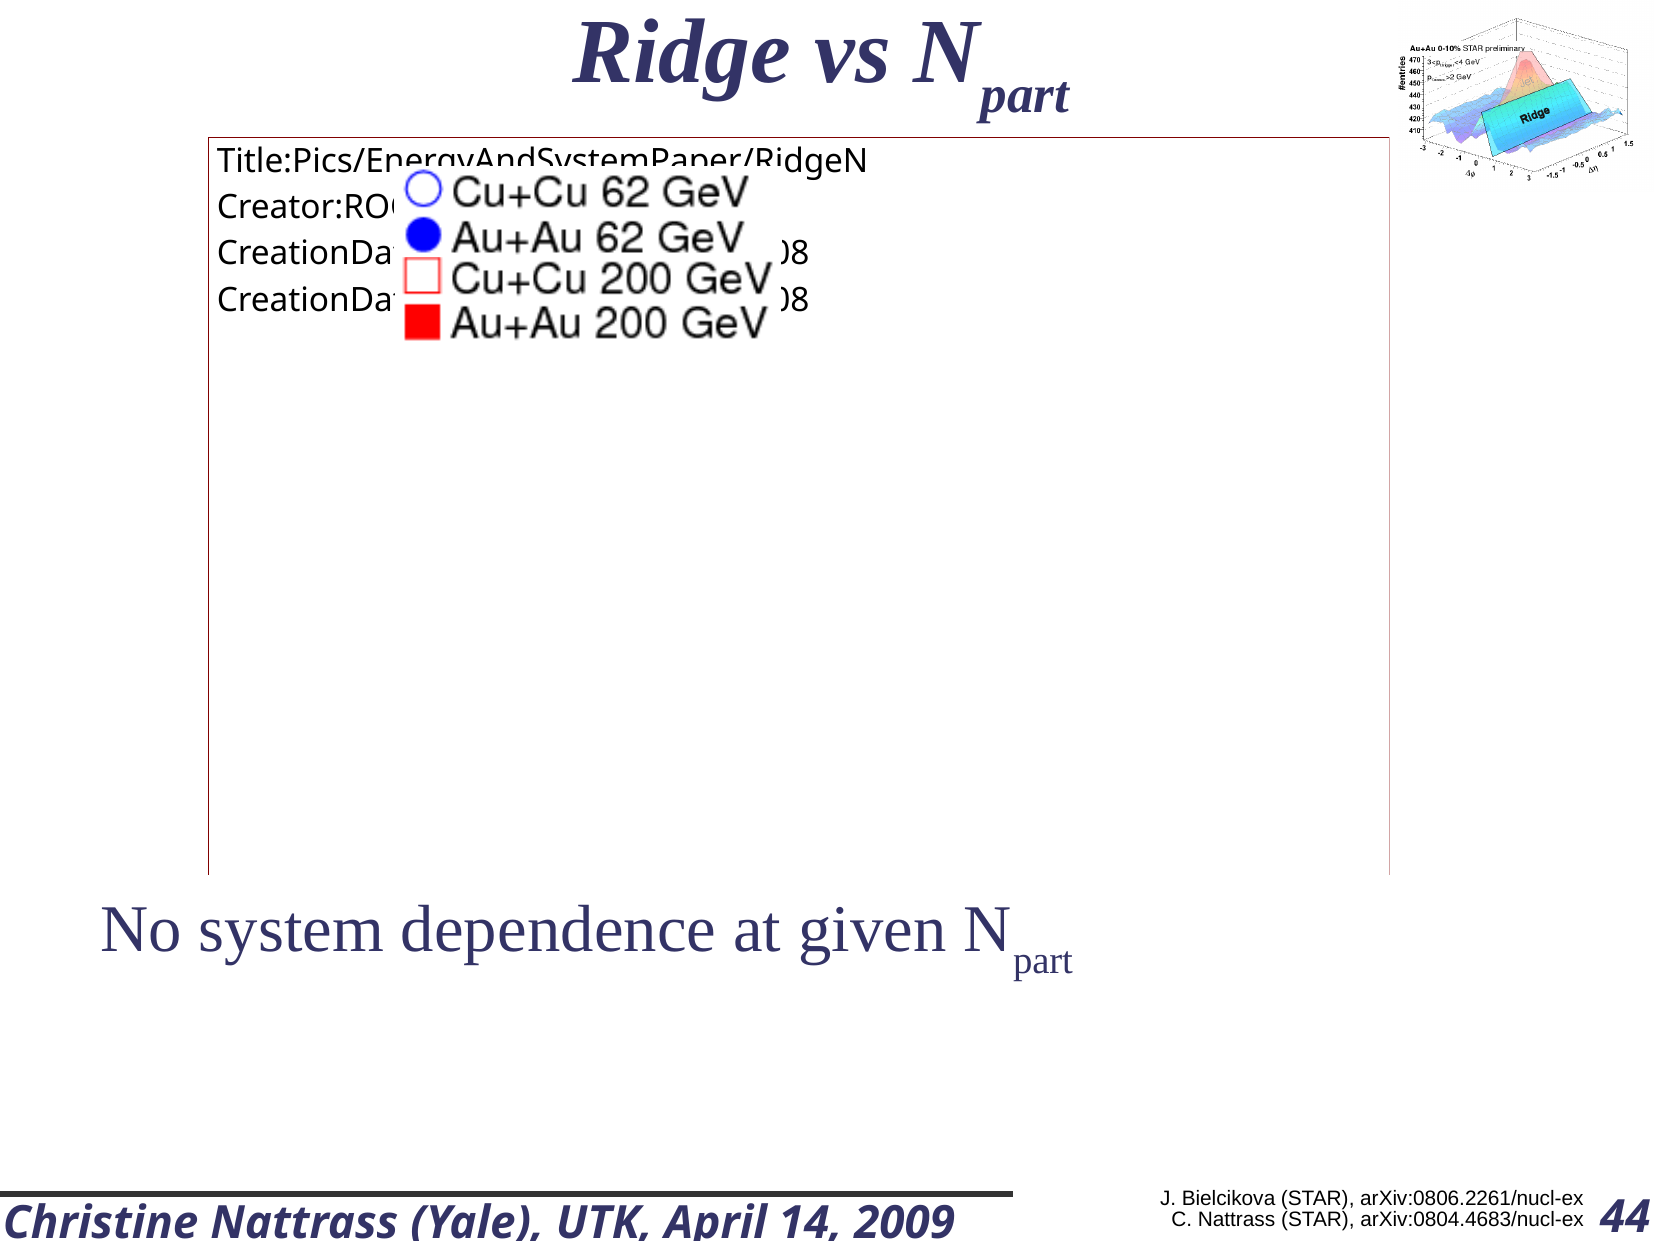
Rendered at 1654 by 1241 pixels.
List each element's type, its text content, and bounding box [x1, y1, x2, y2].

picture [1398, 0, 1654, 192]
picture [206, 135, 1390, 875]
list No system dependence at given Npart [82, 891, 1571, 1192]
text_box J. Bielcikova (STAR), arXiv:0806.2261/nucl-ex C. Nattrass (STAR), arXiv:0804.4683/nucl-ex [1083, 1180, 1599, 1241]
title Ridge vs Npart [76, 0, 1398, 125]
